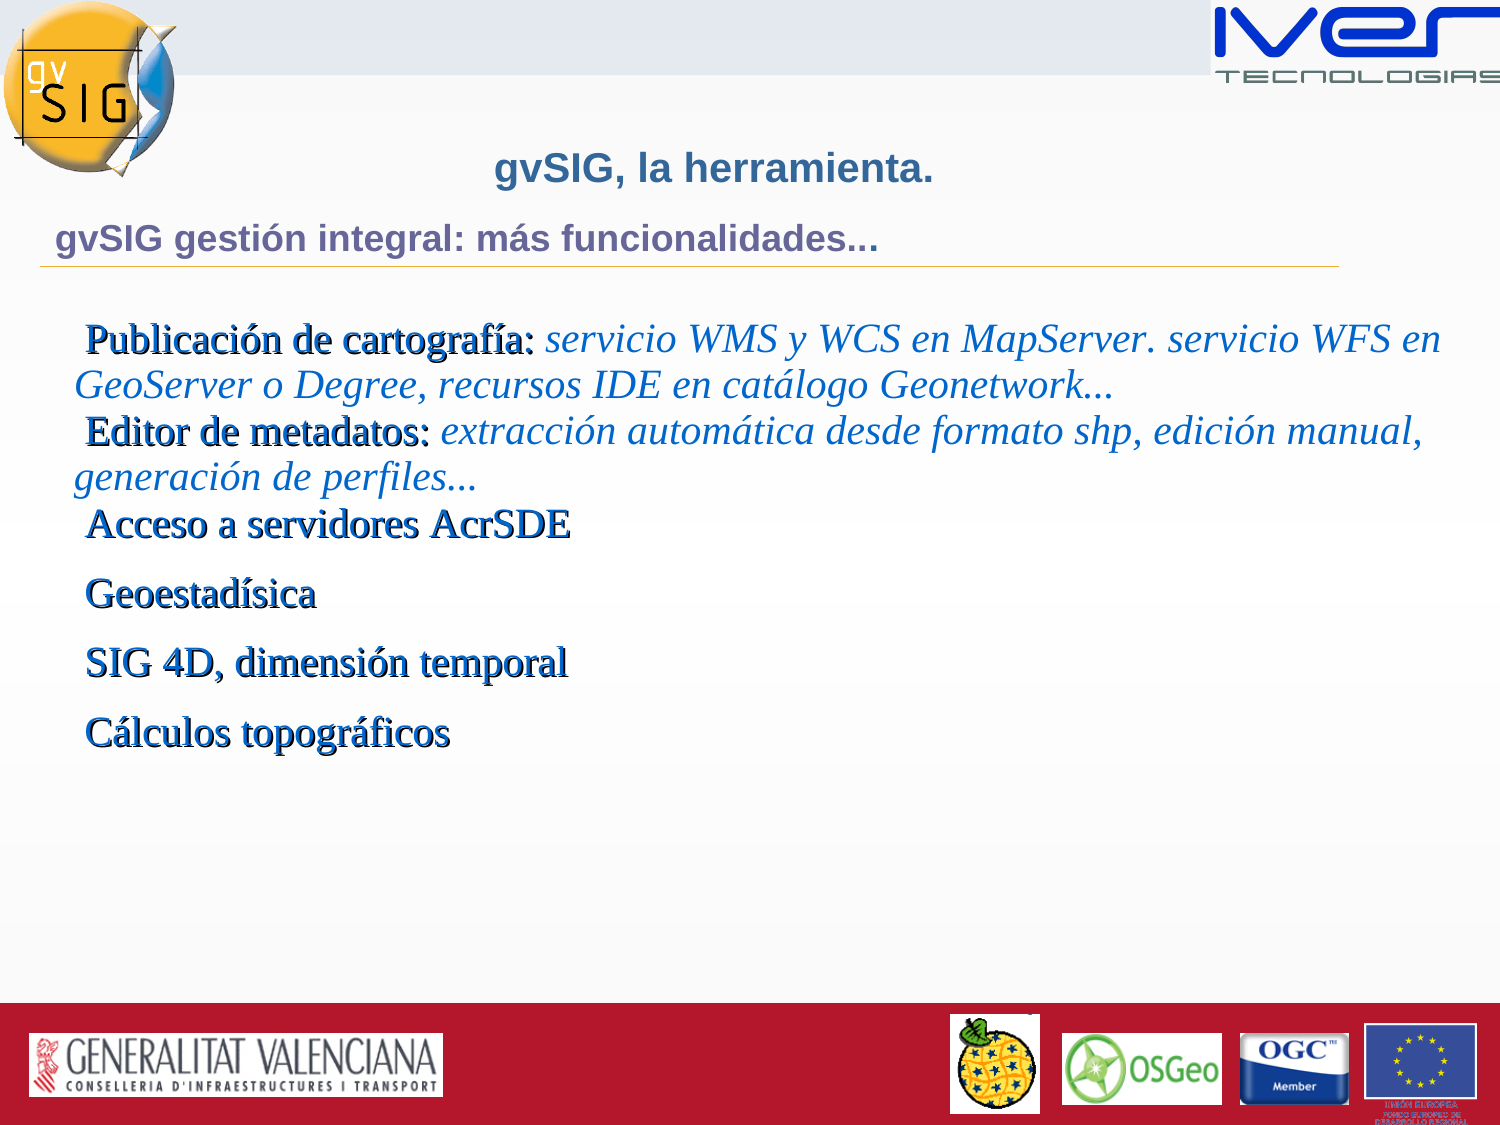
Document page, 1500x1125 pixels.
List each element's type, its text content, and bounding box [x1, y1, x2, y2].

picture [1210, 0, 1500, 98]
picture [0, 0, 178, 137]
text_box gvSIG gestión integral: más funcionalidades... [40, 210, 1270, 266]
picture [29, 1033, 443, 1097]
picture [1364, 1034, 1477, 1125]
picture [950, 1034, 1040, 1114]
text_box gvSIG gestión integral: más funcionalidades... [40, 267, 1270, 275]
picture [1240, 1034, 1349, 1105]
text_box Publicación de cartografía: servicio WMS y WCS en MapServer. servicio WFS en GeoServer o Degree, recursos IDE en catálogo Geonetwork... Editor de metadatos: extracción automática desde formato shp, edición manual, generación de perfiles... Acceso a servidores AcrSDE Geoestadísica SIG 4D, dimensión temporal Cálculos topográficos [59, 307, 1477, 1034]
text_box gvSIG, la herramienta. [0, 137, 1429, 207]
picture [1062, 1034, 1222, 1105]
